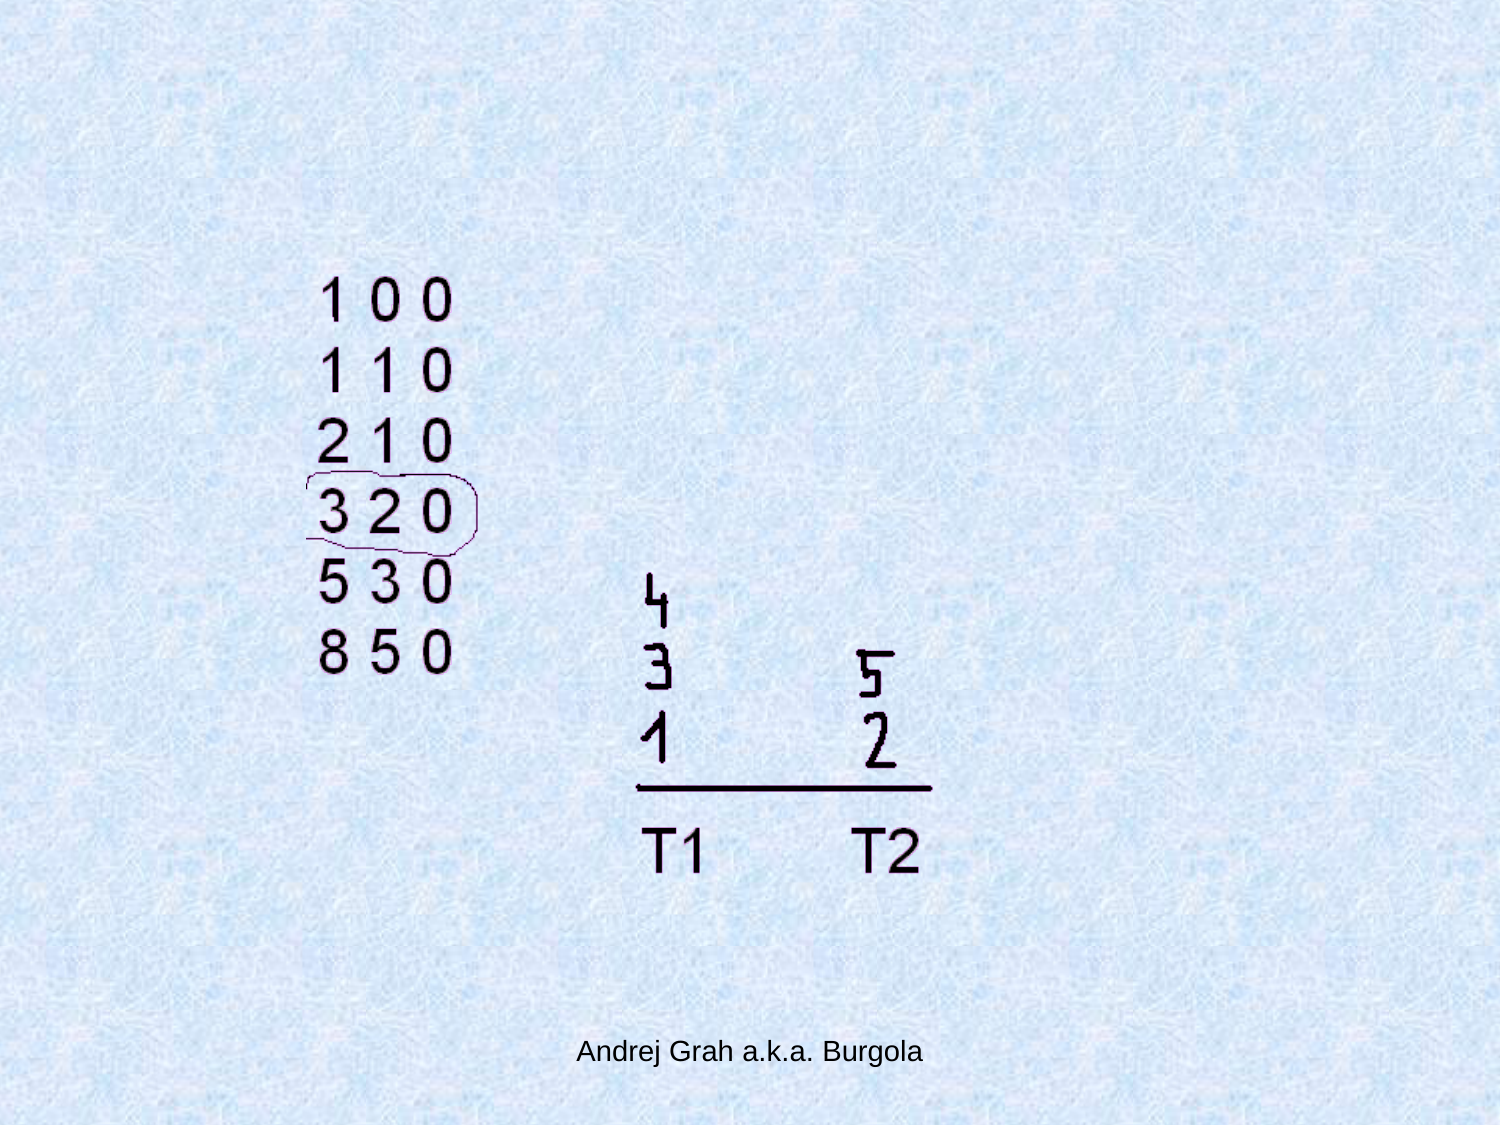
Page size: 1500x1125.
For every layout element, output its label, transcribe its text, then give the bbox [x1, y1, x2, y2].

text_box Andrej Grah a.k.a. Burgola [512, 1024, 988, 1103]
picture [0, 0, 1500, 1125]
